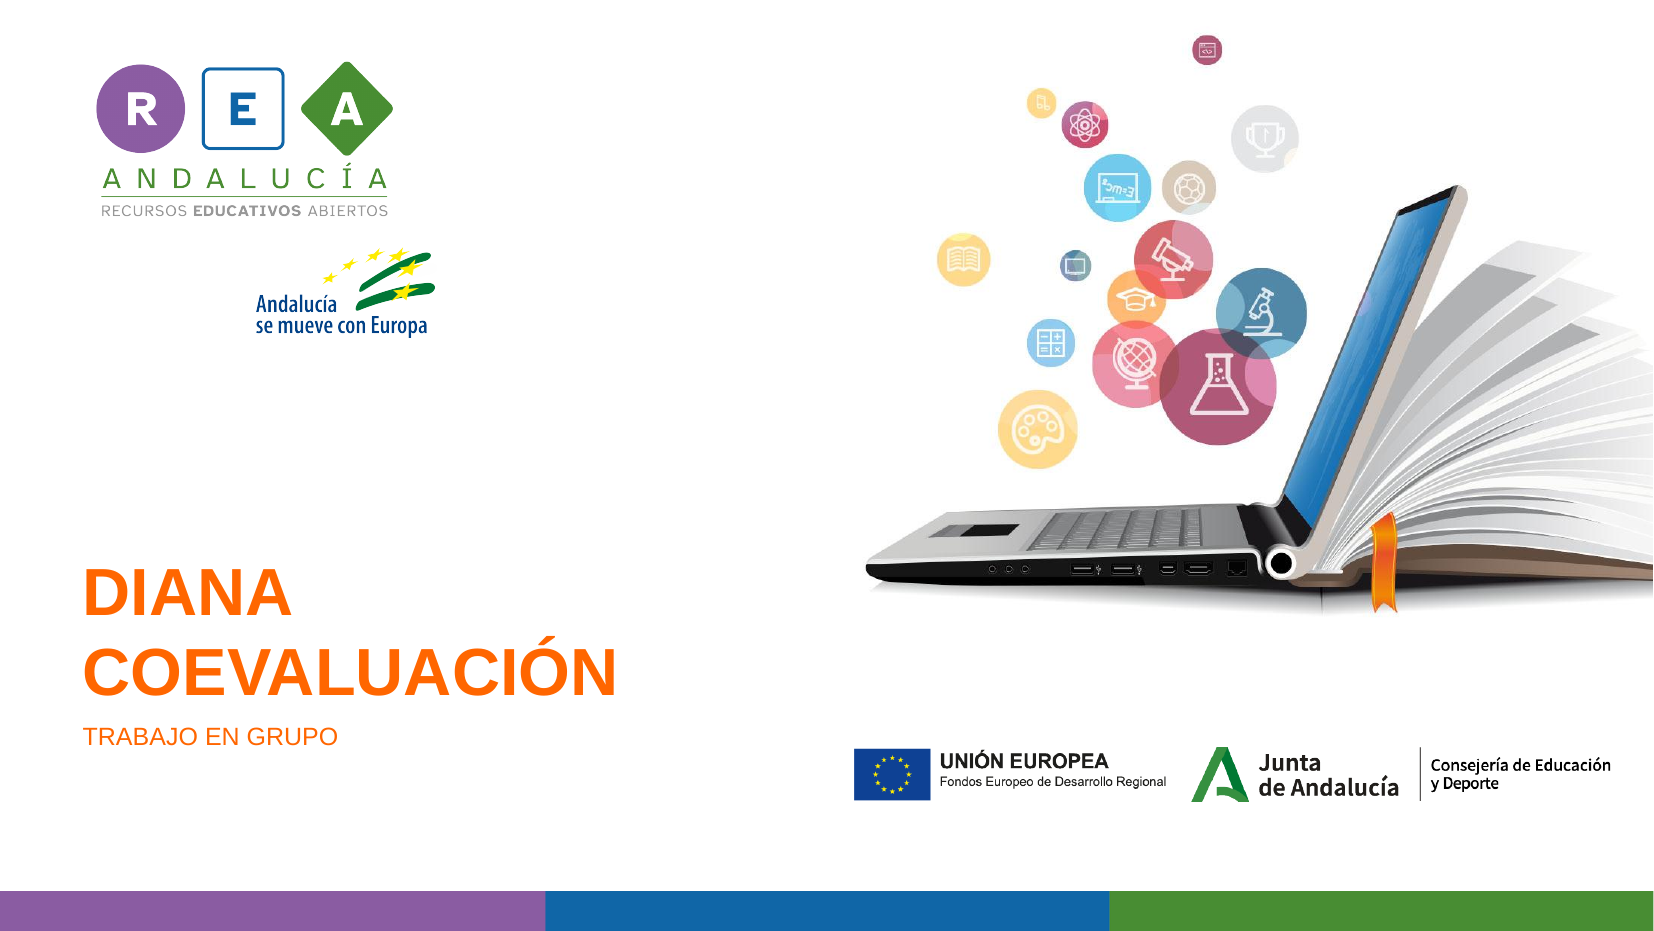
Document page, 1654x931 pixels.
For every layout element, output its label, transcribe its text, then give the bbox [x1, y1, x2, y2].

text_box TRABAJO EN GRUPO [82, 720, 804, 815]
text_box DIANA COEVALUACIÓN [82, 377, 804, 709]
picture [82, 0, 437, 338]
picture [833, 730, 1624, 821]
picture [820, 2, 1653, 644]
picture [0, 891, 1654, 931]
